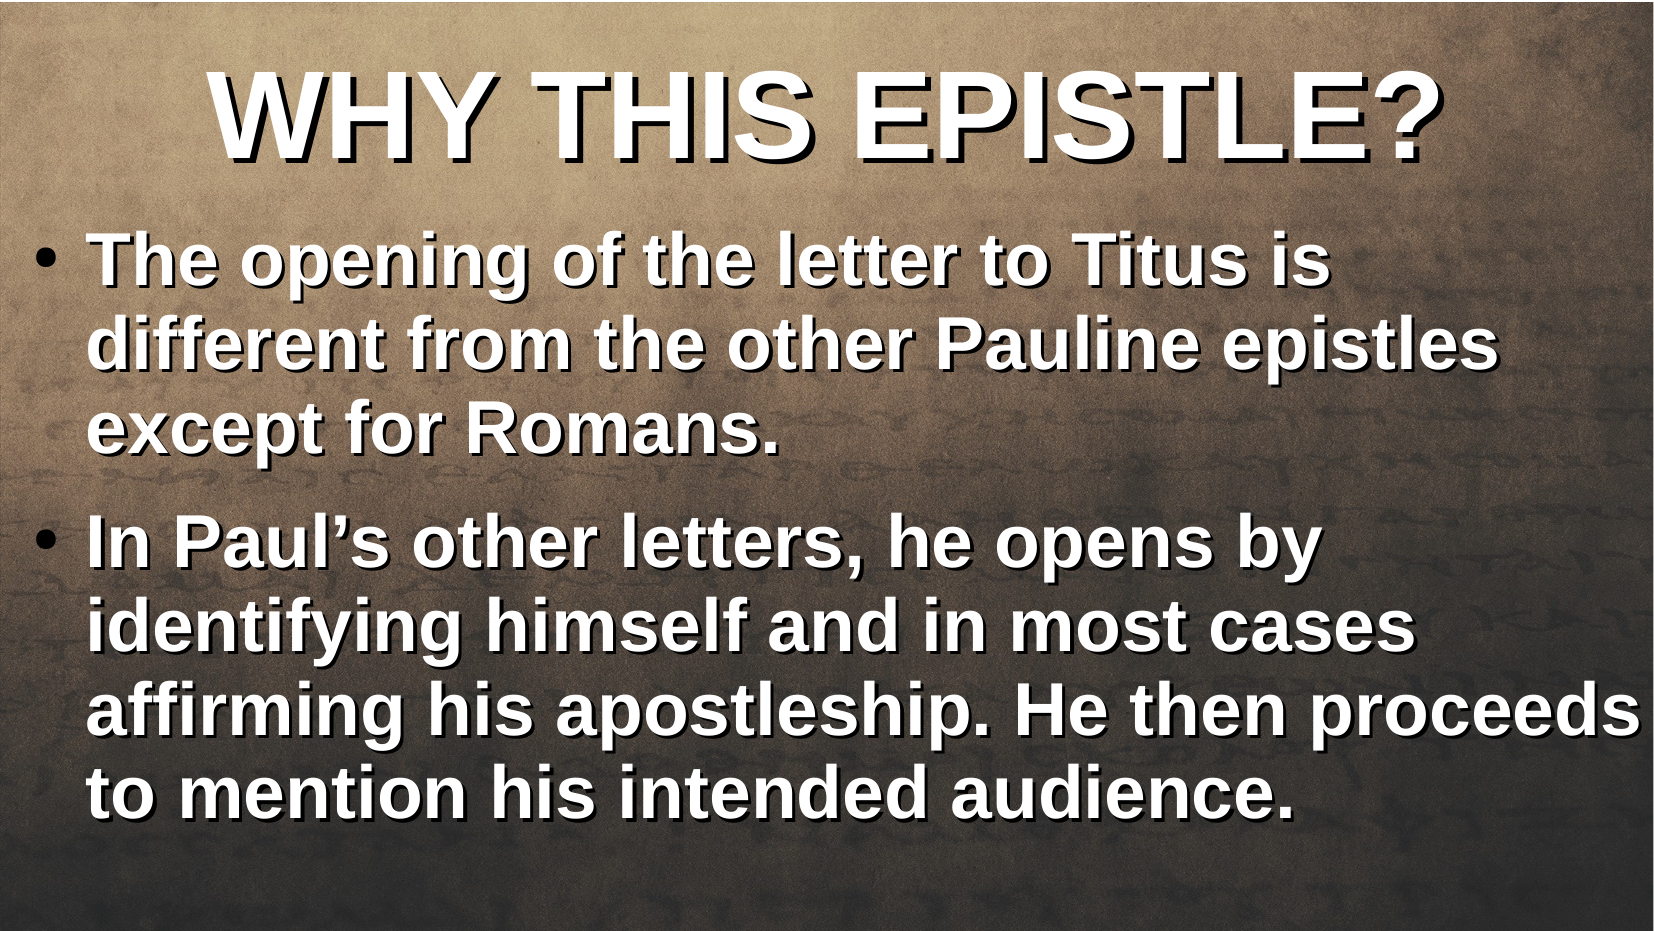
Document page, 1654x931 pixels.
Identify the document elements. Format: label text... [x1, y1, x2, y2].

list The opening of the letter to Titus is different from the other Pauline epistles except for Romans. In Paul’s other letters, he opens by identifying himself and in most cases affirming his apostleship. He then proceeds to mention his intended audience. [15, 217, 1651, 916]
picture [0, 2, 1654, 931]
title WHY THIS EPISTLE? [82, 37, 1571, 193]
